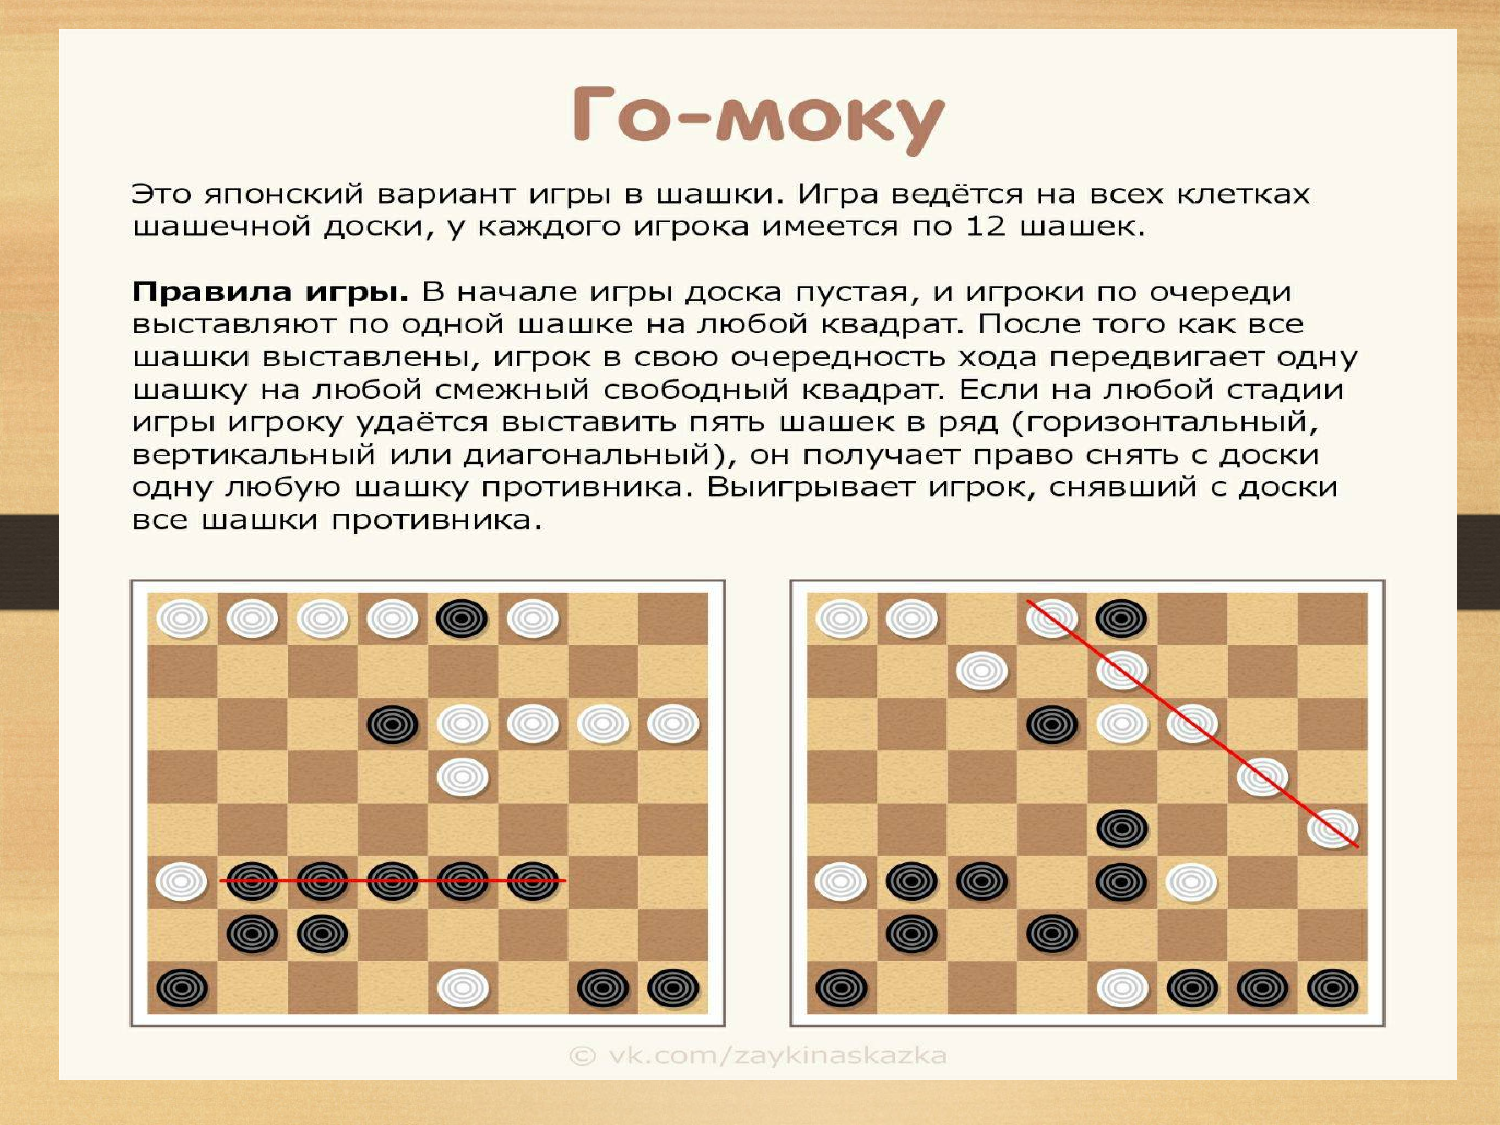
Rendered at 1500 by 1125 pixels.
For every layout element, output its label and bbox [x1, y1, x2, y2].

picture [59, 29, 1457, 1080]
